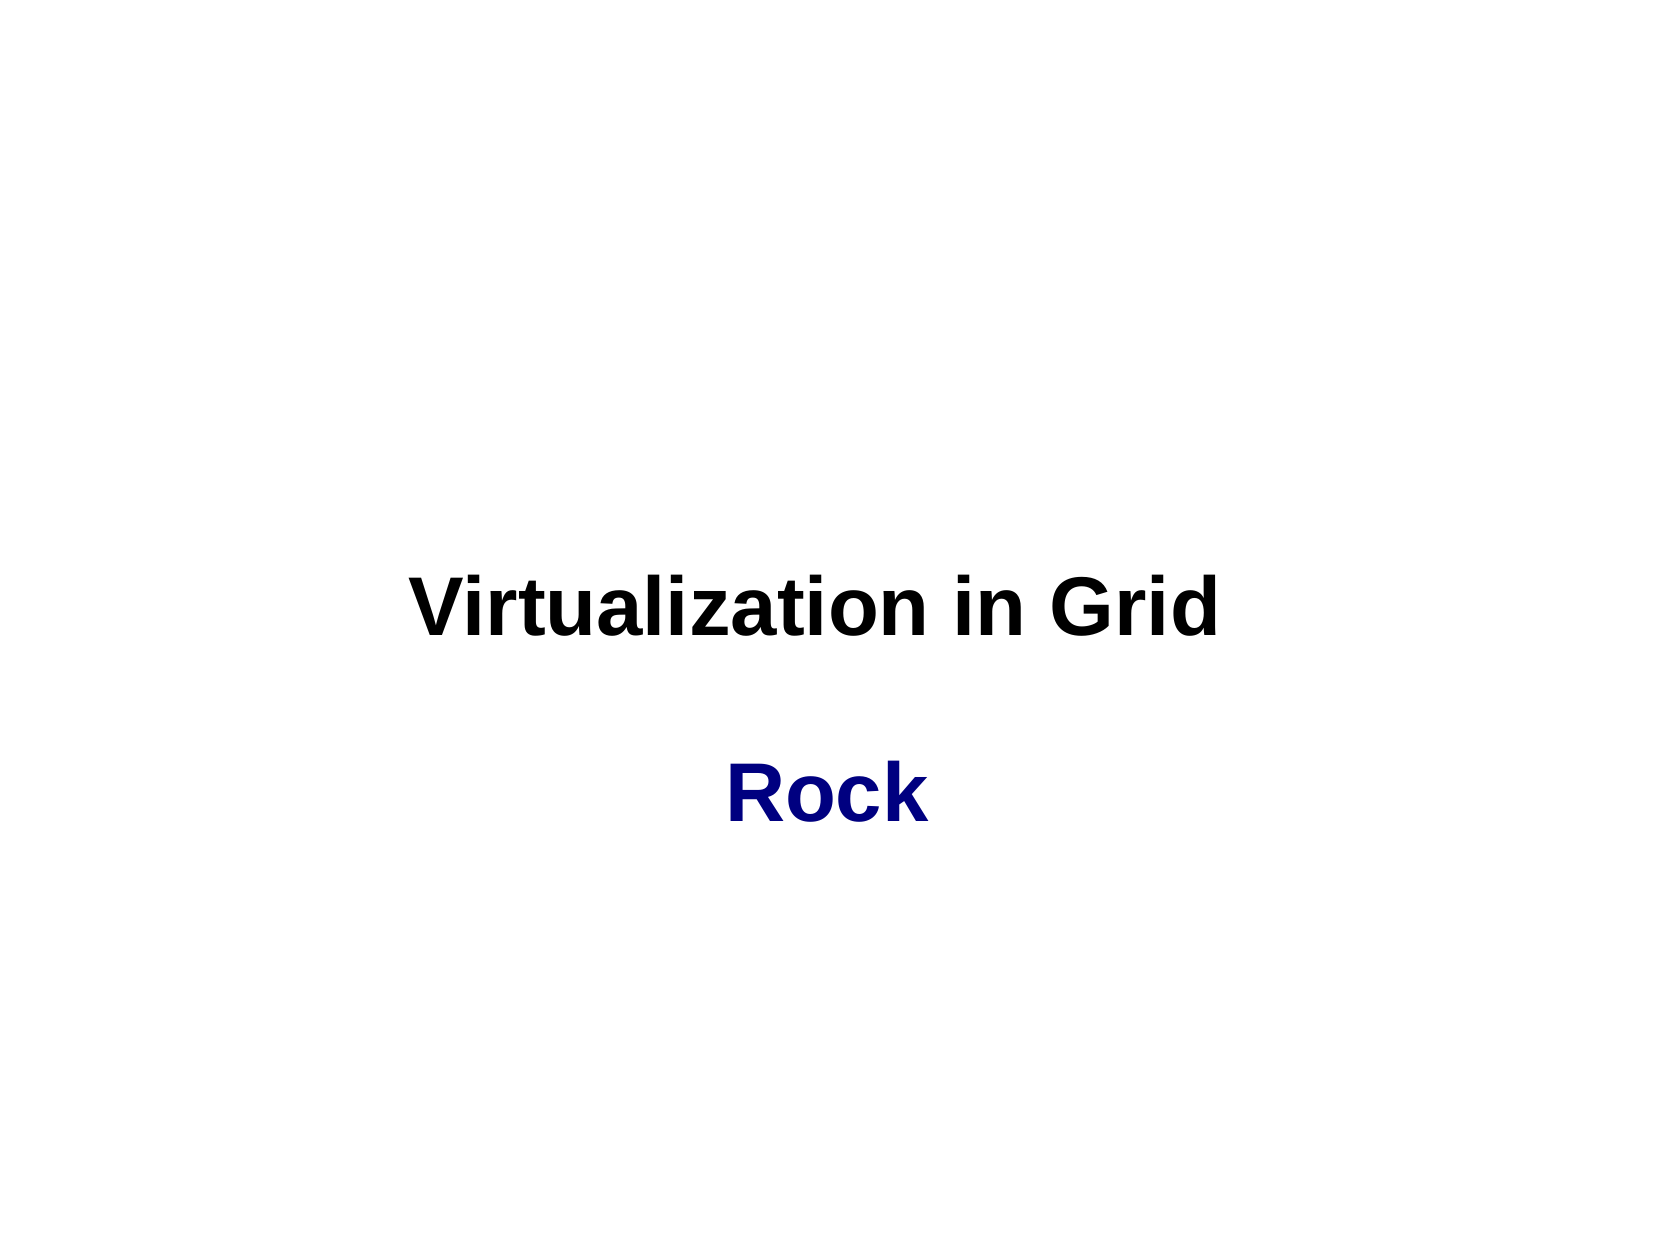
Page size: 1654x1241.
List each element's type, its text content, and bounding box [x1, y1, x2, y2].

subtitle Virtualization in Grid Rock [82, 297, 1571, 1102]
